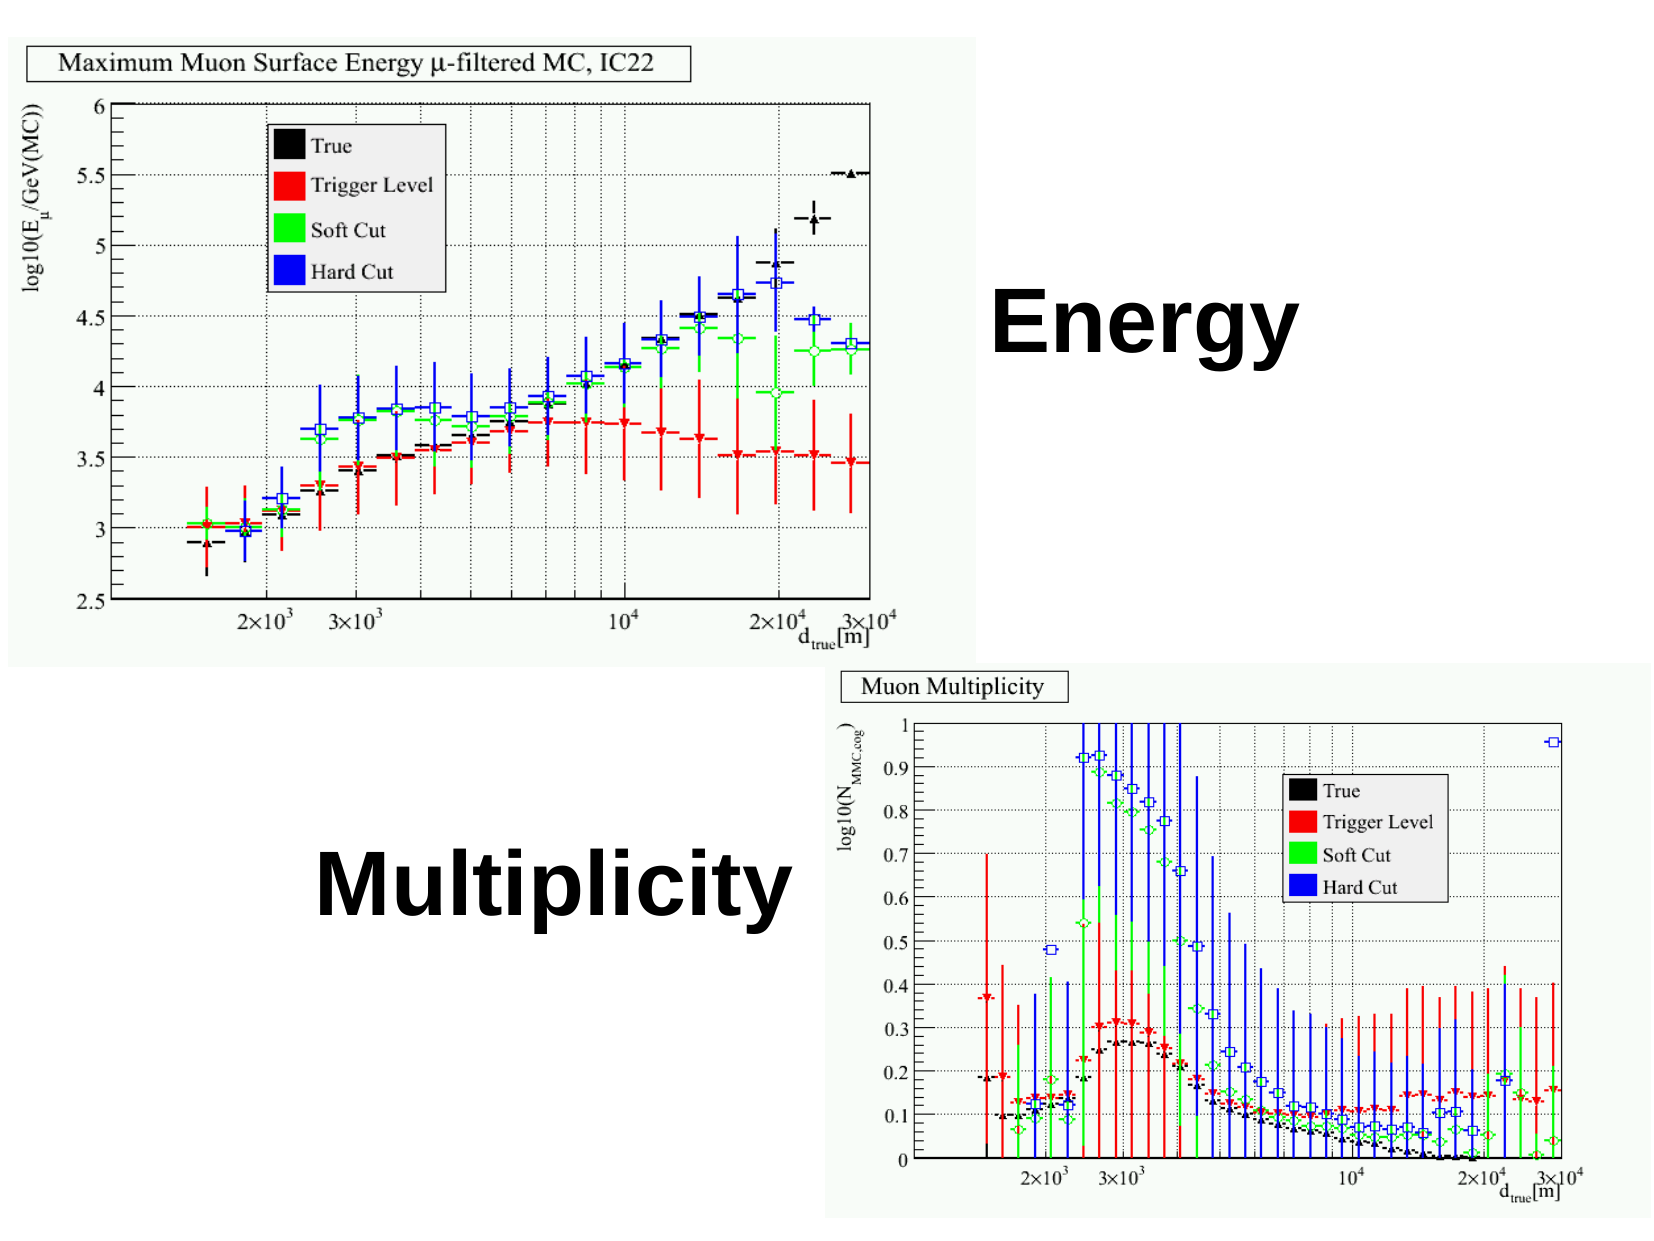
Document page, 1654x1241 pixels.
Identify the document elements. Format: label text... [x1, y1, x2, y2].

picture [8, 37, 1651, 1218]
text_box Energy [975, 262, 1316, 416]
text_box Multiplicity [300, 825, 809, 979]
